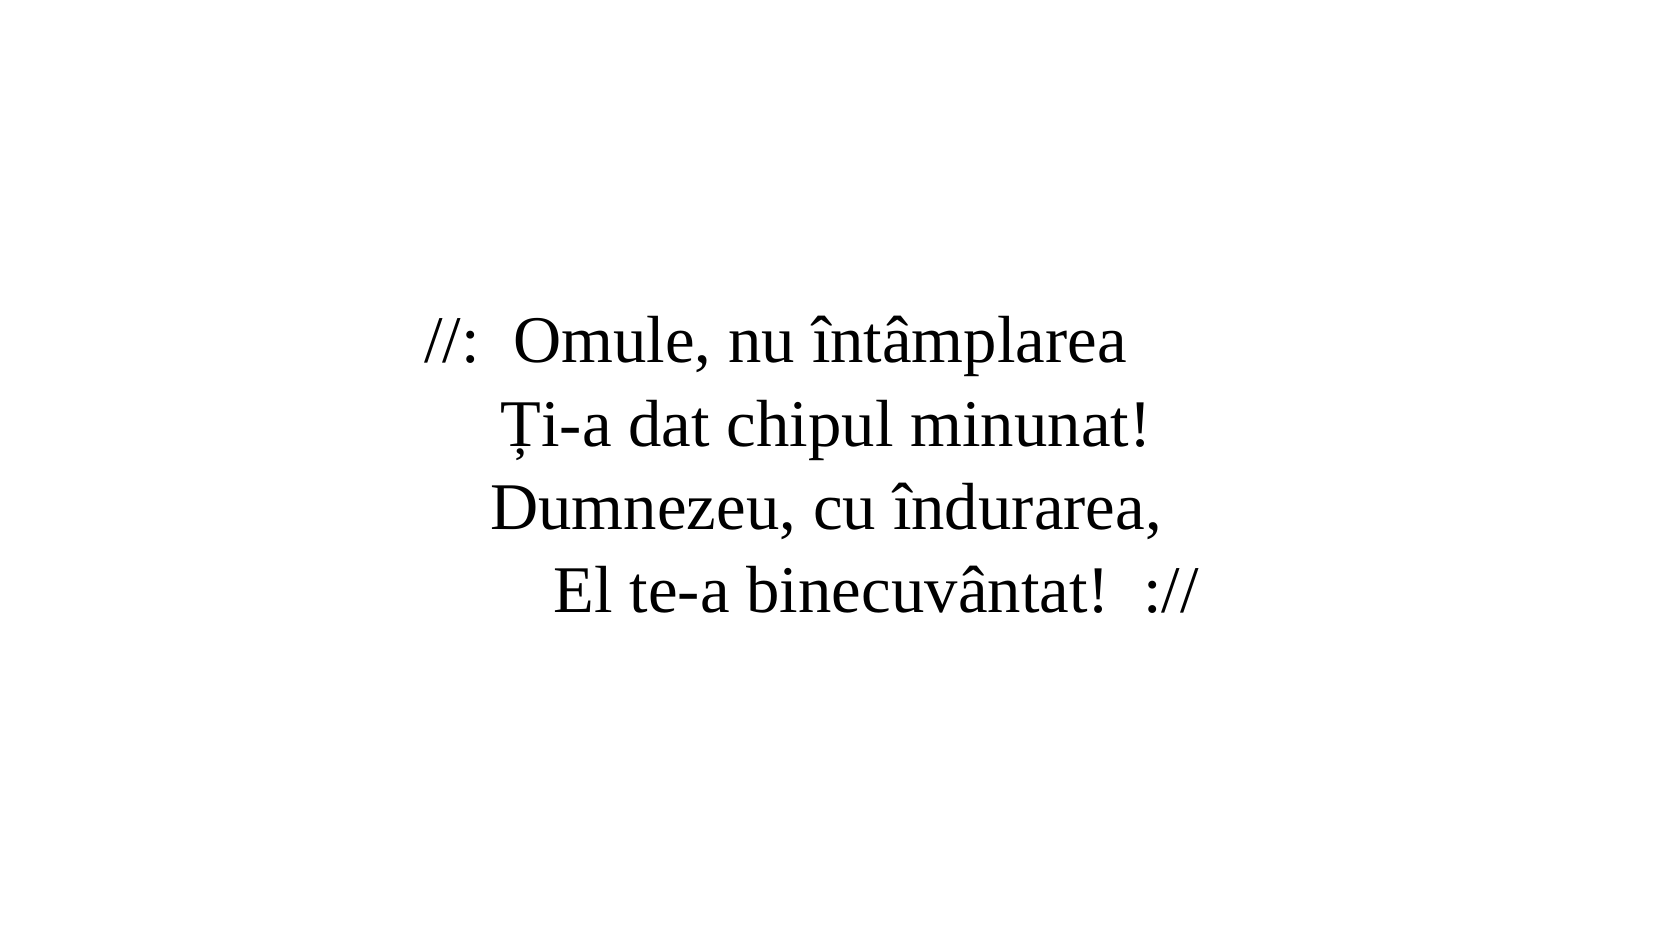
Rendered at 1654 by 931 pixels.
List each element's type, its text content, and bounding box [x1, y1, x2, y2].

subtitle //: Omule, nu întâmplarea Ți-a dat chipul minunat! Dumnezeu, cu îndurarea, El te-a binecuvântat! :// [300, 150, 1354, 781]
